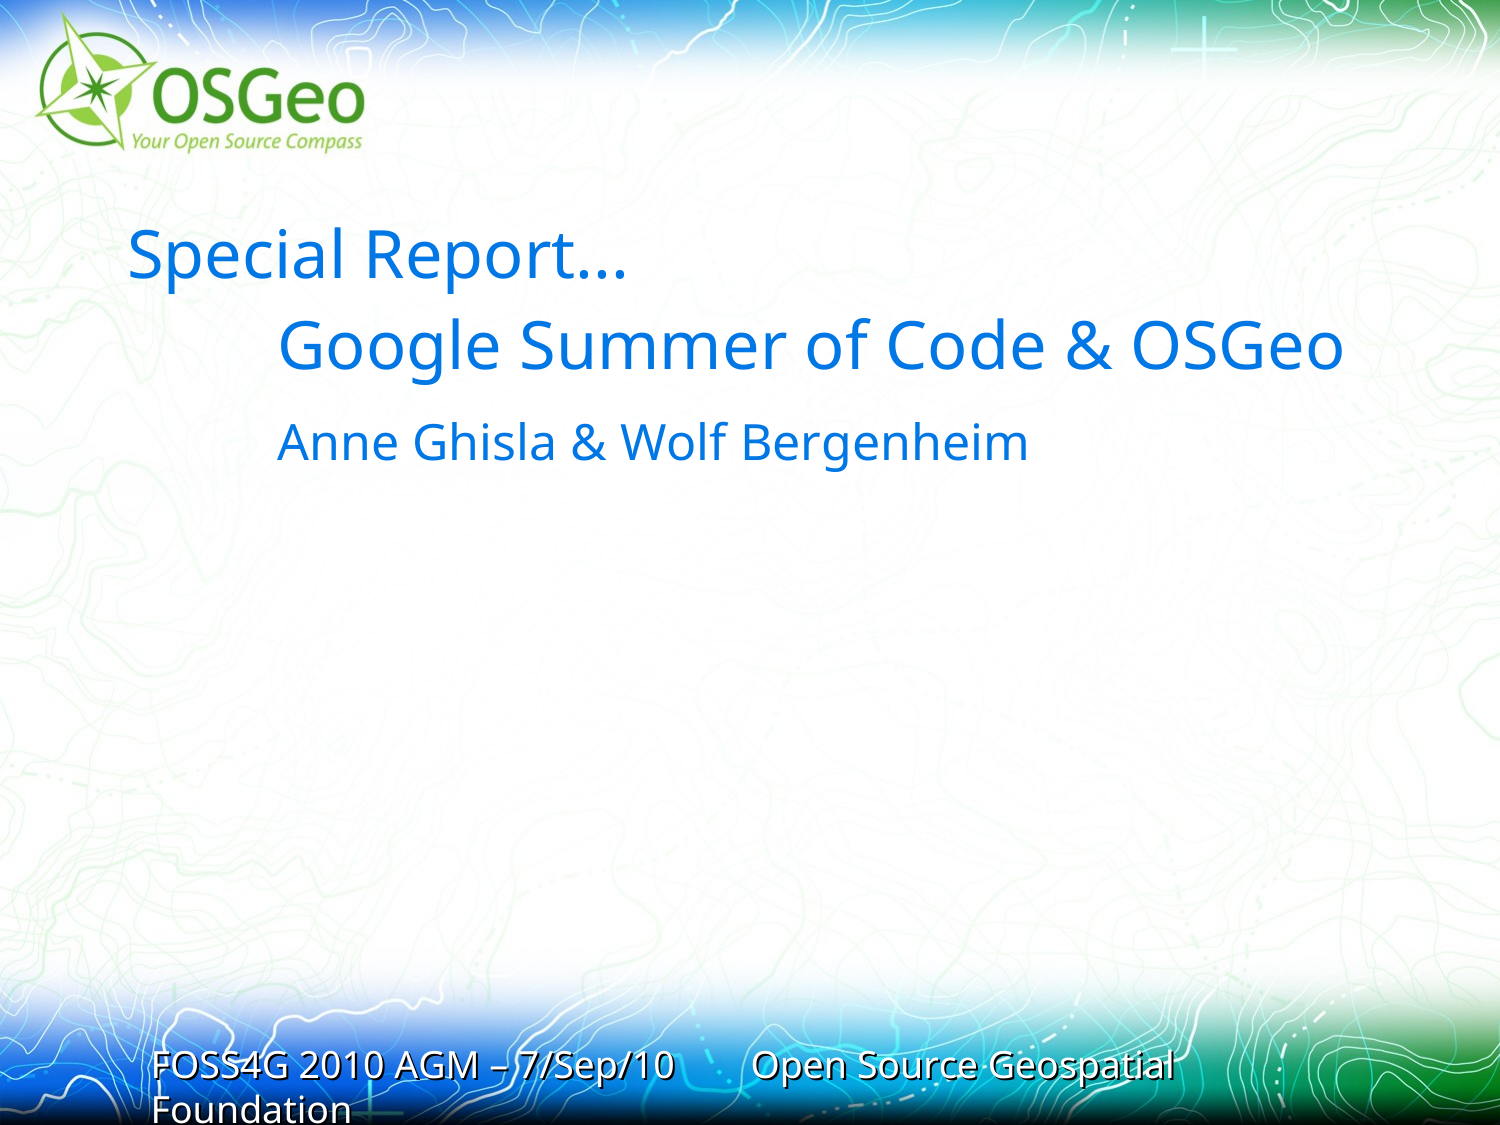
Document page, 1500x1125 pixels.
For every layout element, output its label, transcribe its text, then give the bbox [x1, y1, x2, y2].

picture [269, 1115, 277, 1121]
picture [0, 0, 1500, 1125]
picture [224, 1107, 235, 1125]
picture [313, 1107, 323, 1121]
title Special Report... Google Summer of Code & OSGeo Anne Ghisla & Wolf Bergenheim [112, 224, 1388, 464]
picture [177, 1107, 187, 1121]
picture [337, 1107, 348, 1125]
picture [246, 1107, 256, 1121]
